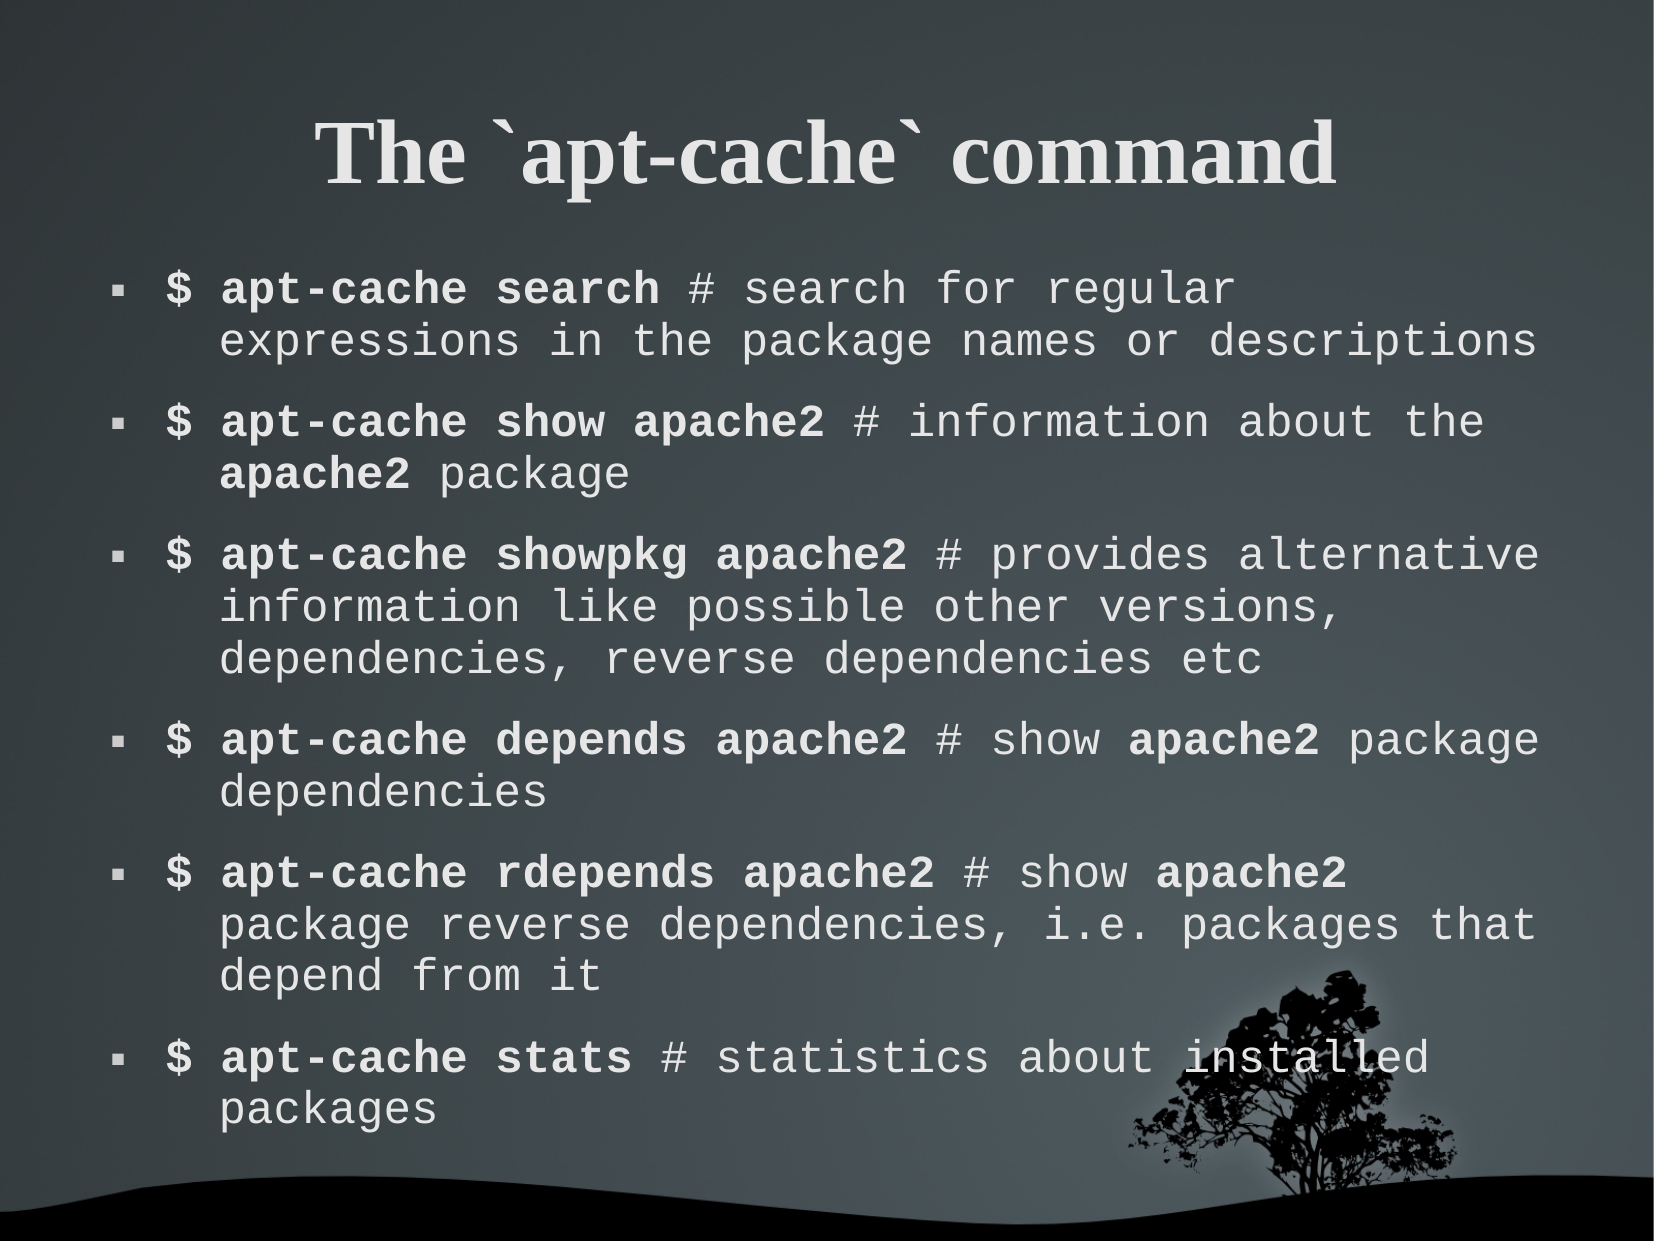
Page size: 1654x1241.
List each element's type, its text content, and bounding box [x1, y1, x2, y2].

list $ apt-cache search # search for regular expressions in the package names or descriptions $ apt-cache show apache2 # information about the apache2 package $ apt-cache showpkg apache2 # provides alternative information like possible other versions, dependencies, reverse dependencies etc $ apt-cache depends apache2 # show apache2 package dependencies $ apt-cache rdepends apache2 # show apache2 package reverse dependencies, i.e. packages that depend from it $ apt-cache stats # statistics about installed packages [76, 265, 1565, 1185]
picture [0, 0, 1654, 1241]
title The `apt-cache` command [82, 49, 1571, 257]
